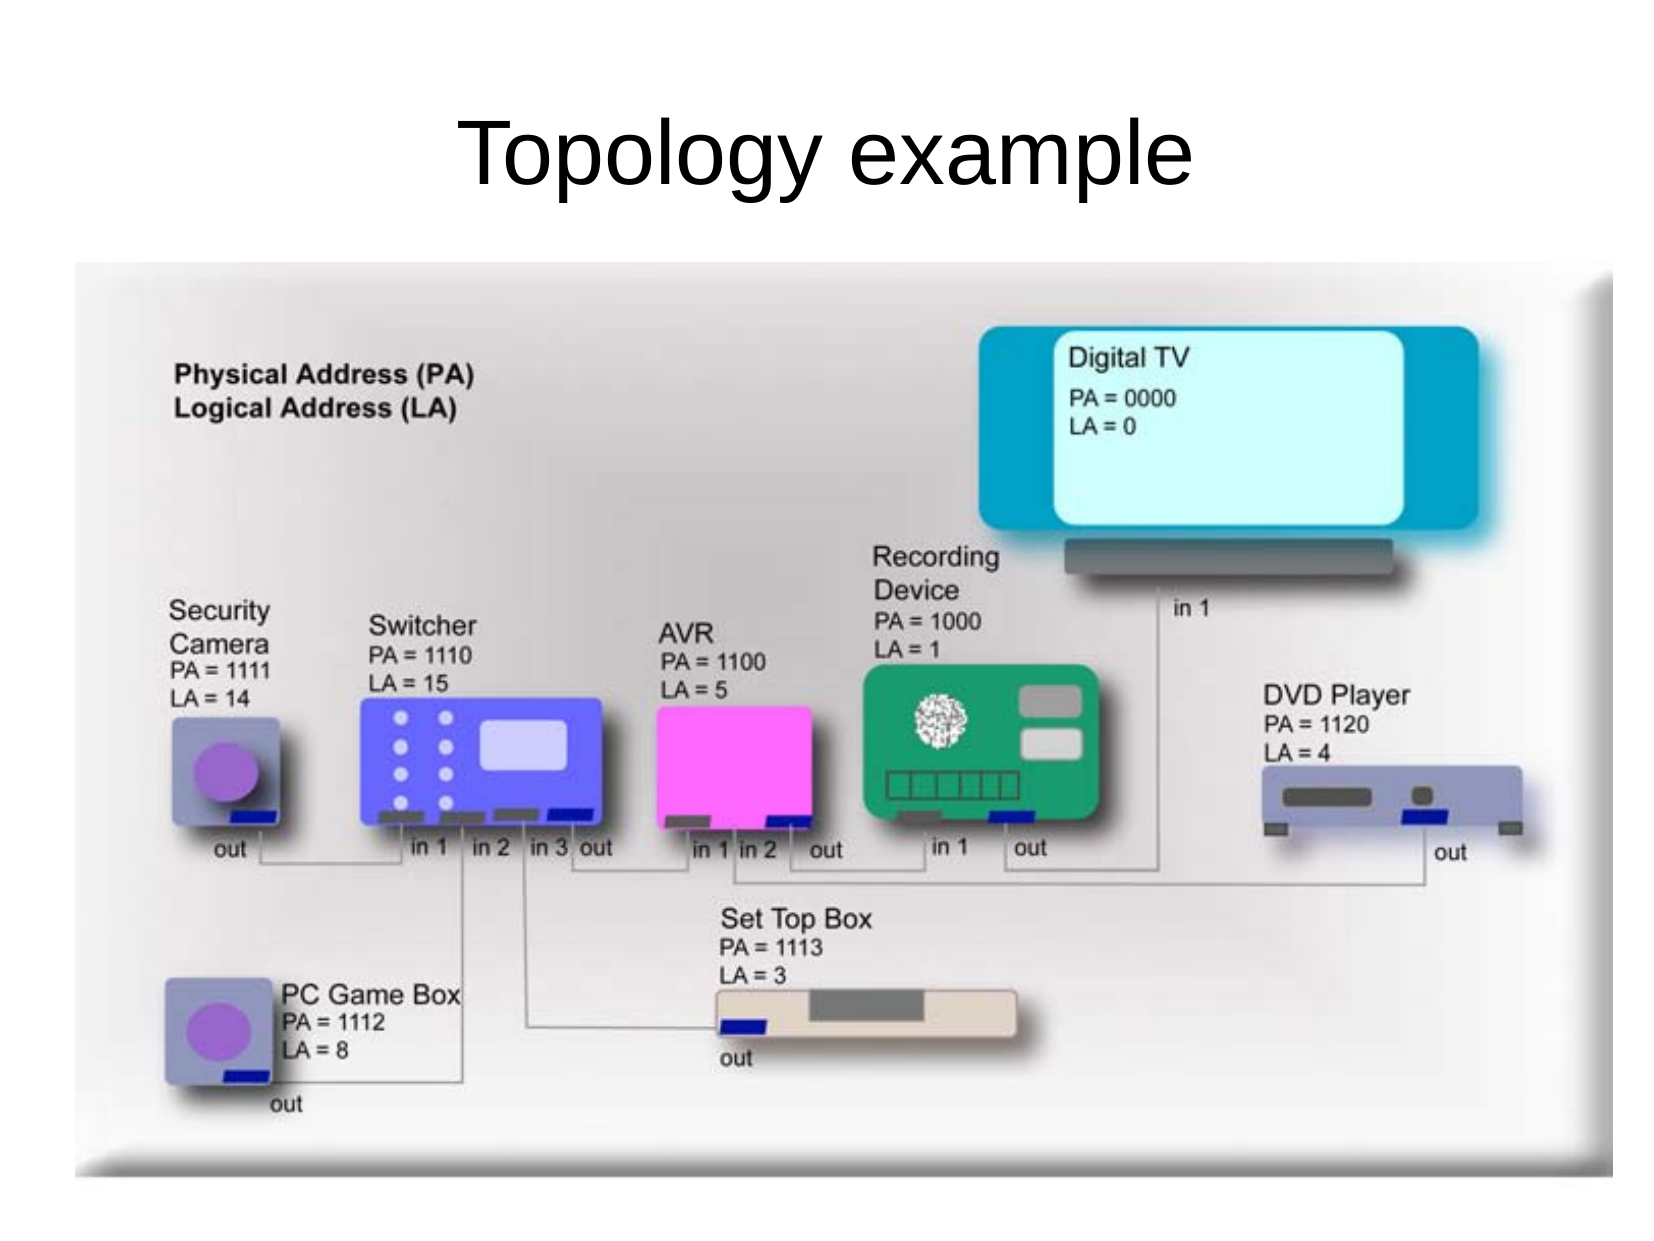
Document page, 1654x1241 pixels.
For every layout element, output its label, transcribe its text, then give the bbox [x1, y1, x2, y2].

picture [75, 262, 1613, 1201]
title Topology example [82, 49, 1571, 257]
